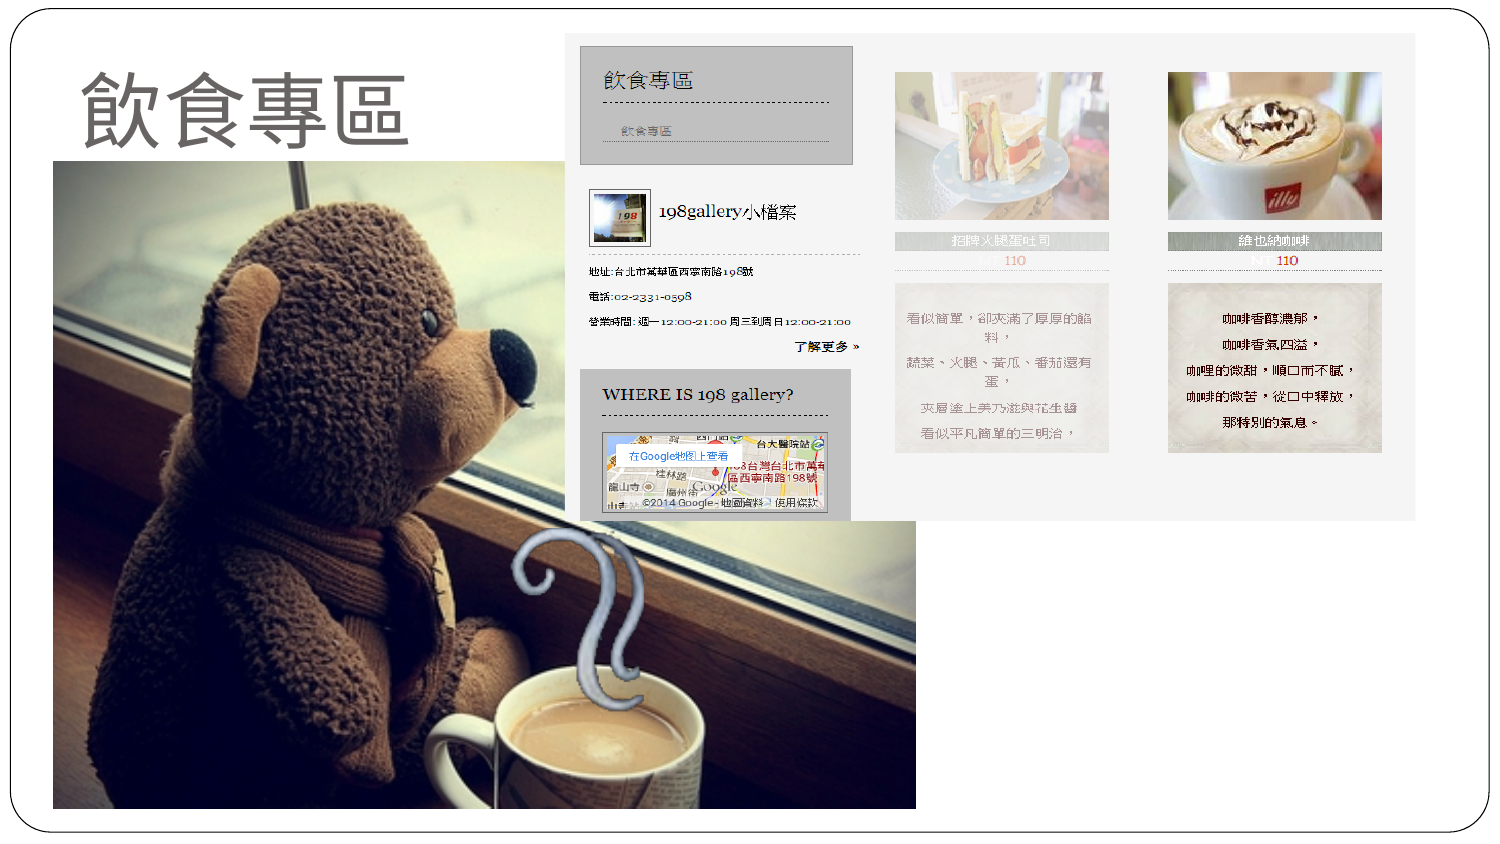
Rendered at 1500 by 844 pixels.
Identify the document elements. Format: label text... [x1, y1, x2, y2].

picture [53, 33, 1416, 809]
title 飲食專區 [64, 33, 564, 161]
